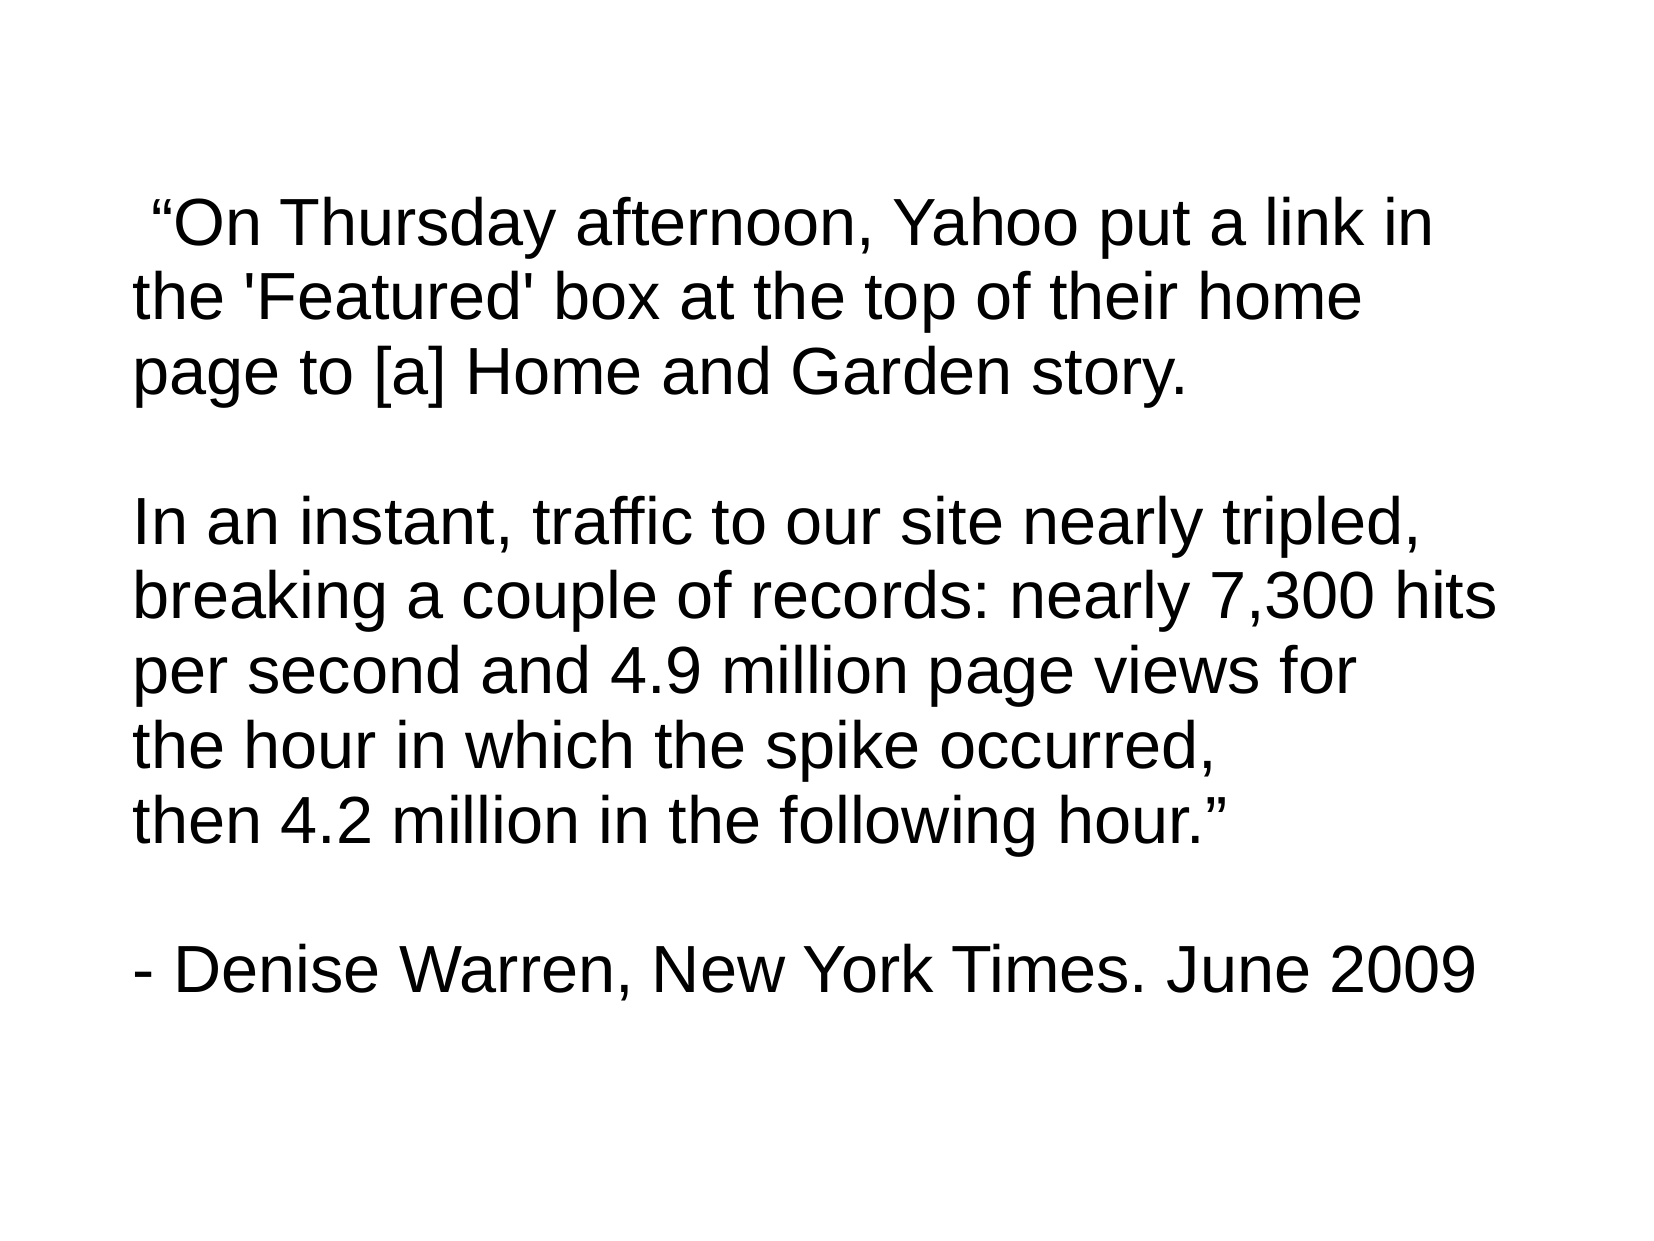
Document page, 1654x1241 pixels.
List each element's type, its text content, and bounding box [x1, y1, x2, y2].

text_box “On Thursday afternoon, Yahoo put a link in the 'Featured' box at the top of their home page to [a] Home and Garden story. In an instant, traffic to our site nearly tripled, breaking a couple of records: nearly 7,300 hits per second and 4.9 million page views for the hour in which the spike occurred, then 4.2 million in the following hour.” - Denise Warren, New York Times. June 2009 [118, 177, 1595, 1106]
